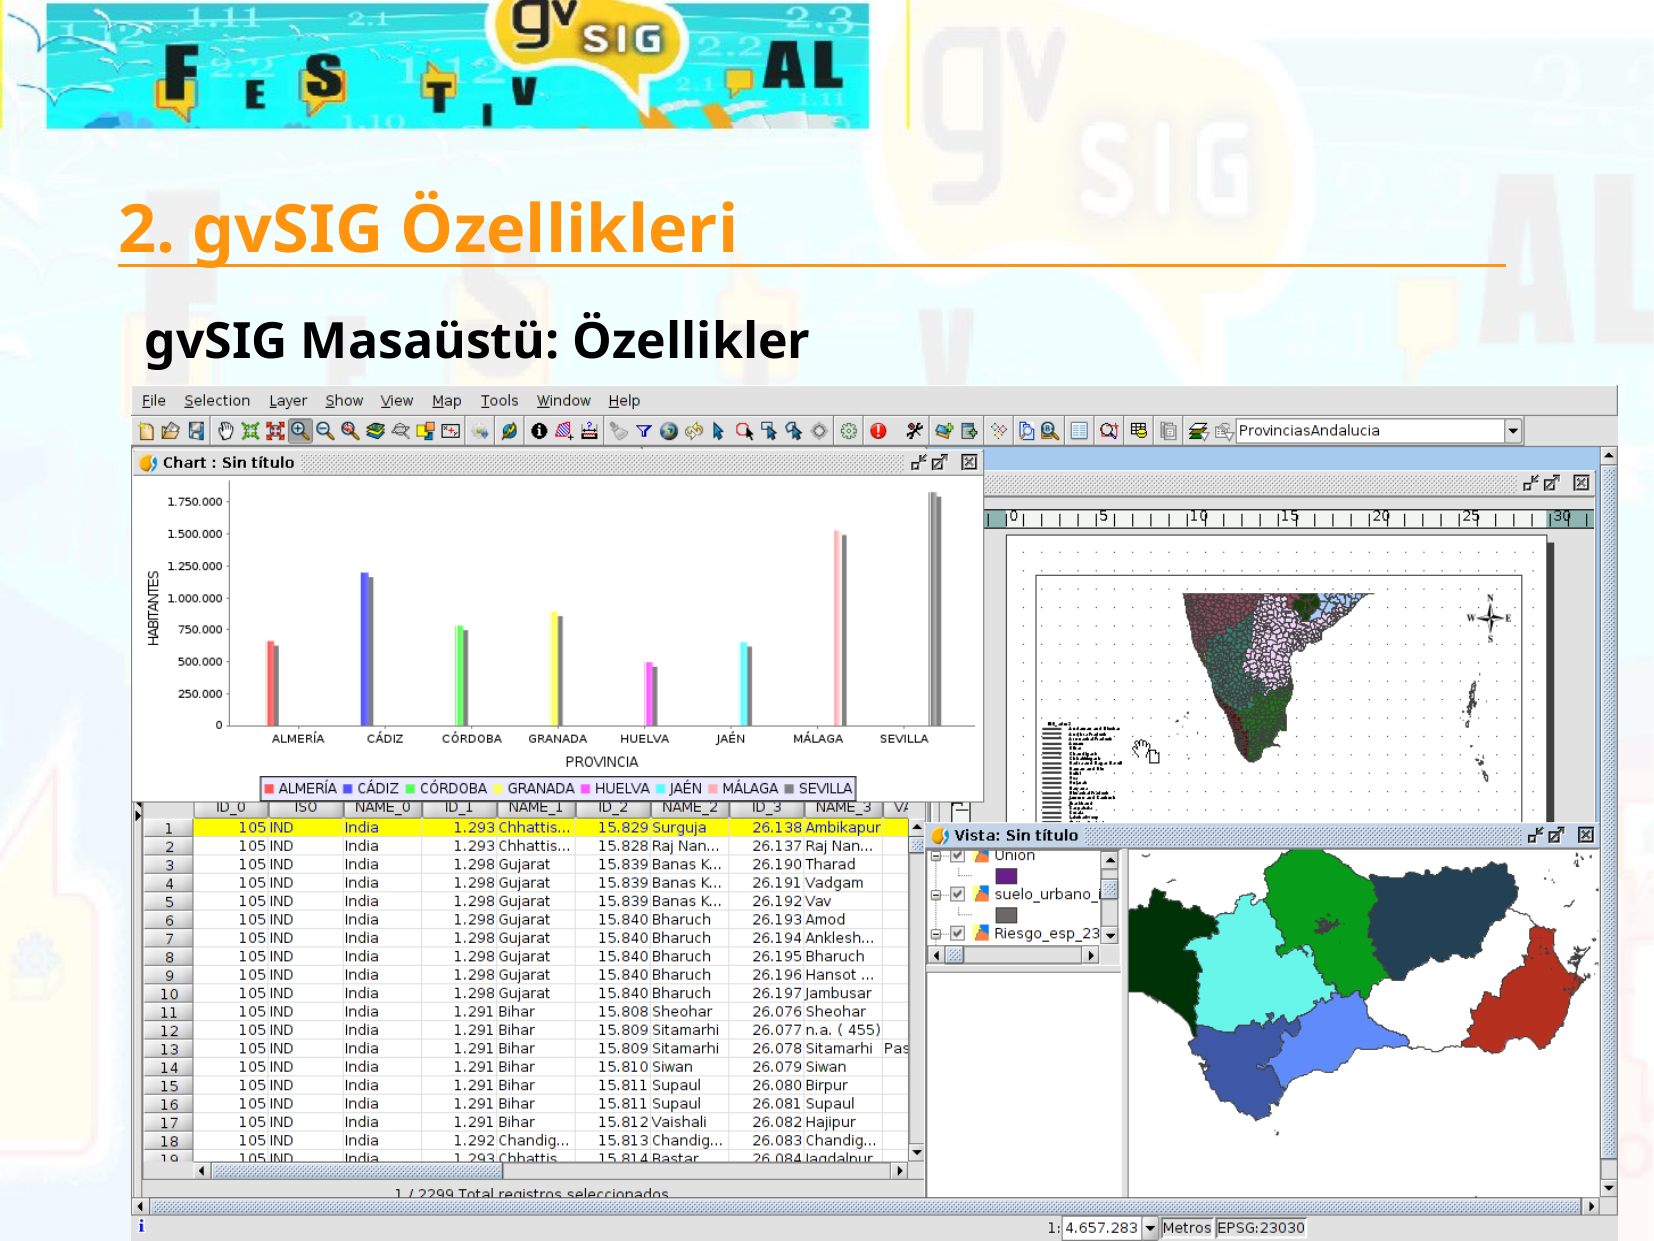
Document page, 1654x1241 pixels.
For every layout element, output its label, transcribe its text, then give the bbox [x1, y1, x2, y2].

picture [0, 0, 1654, 1241]
title 2. gvSIG Özellikleri [118, 177, 1607, 276]
title gvSIG Masaüstü: Özellikler [144, 260, 1441, 385]
